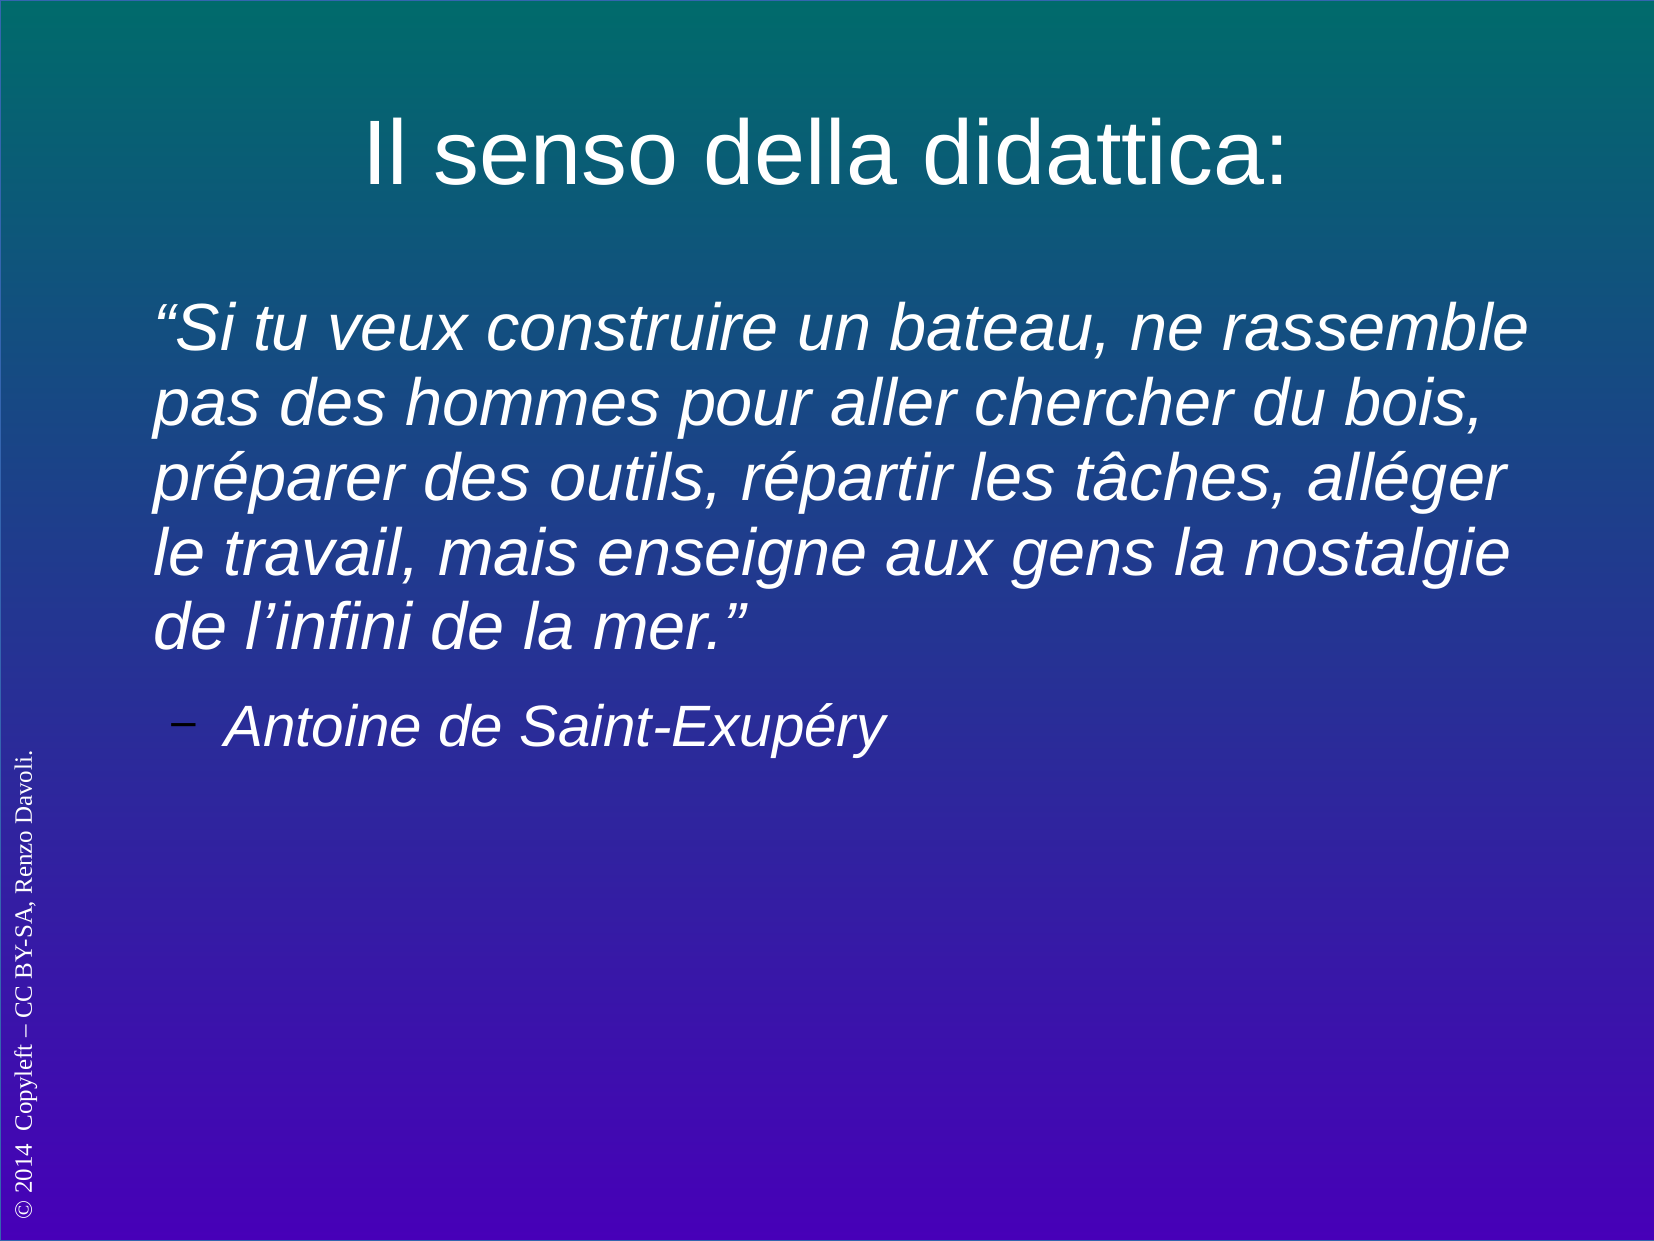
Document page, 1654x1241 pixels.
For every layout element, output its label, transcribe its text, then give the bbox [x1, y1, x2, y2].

title Il senso della didattica: [82, 49, 1571, 257]
list “Si tu veux construire un bateau, ne rassemble pas des hommes pour aller chercher du bois, préparer des outils, répartir les tâches, alléger le travail, mais enseigne aux gens la nostalgie de l’infini de la mer.” Antoine de Saint-Exupéry [82, 290, 1571, 1010]
